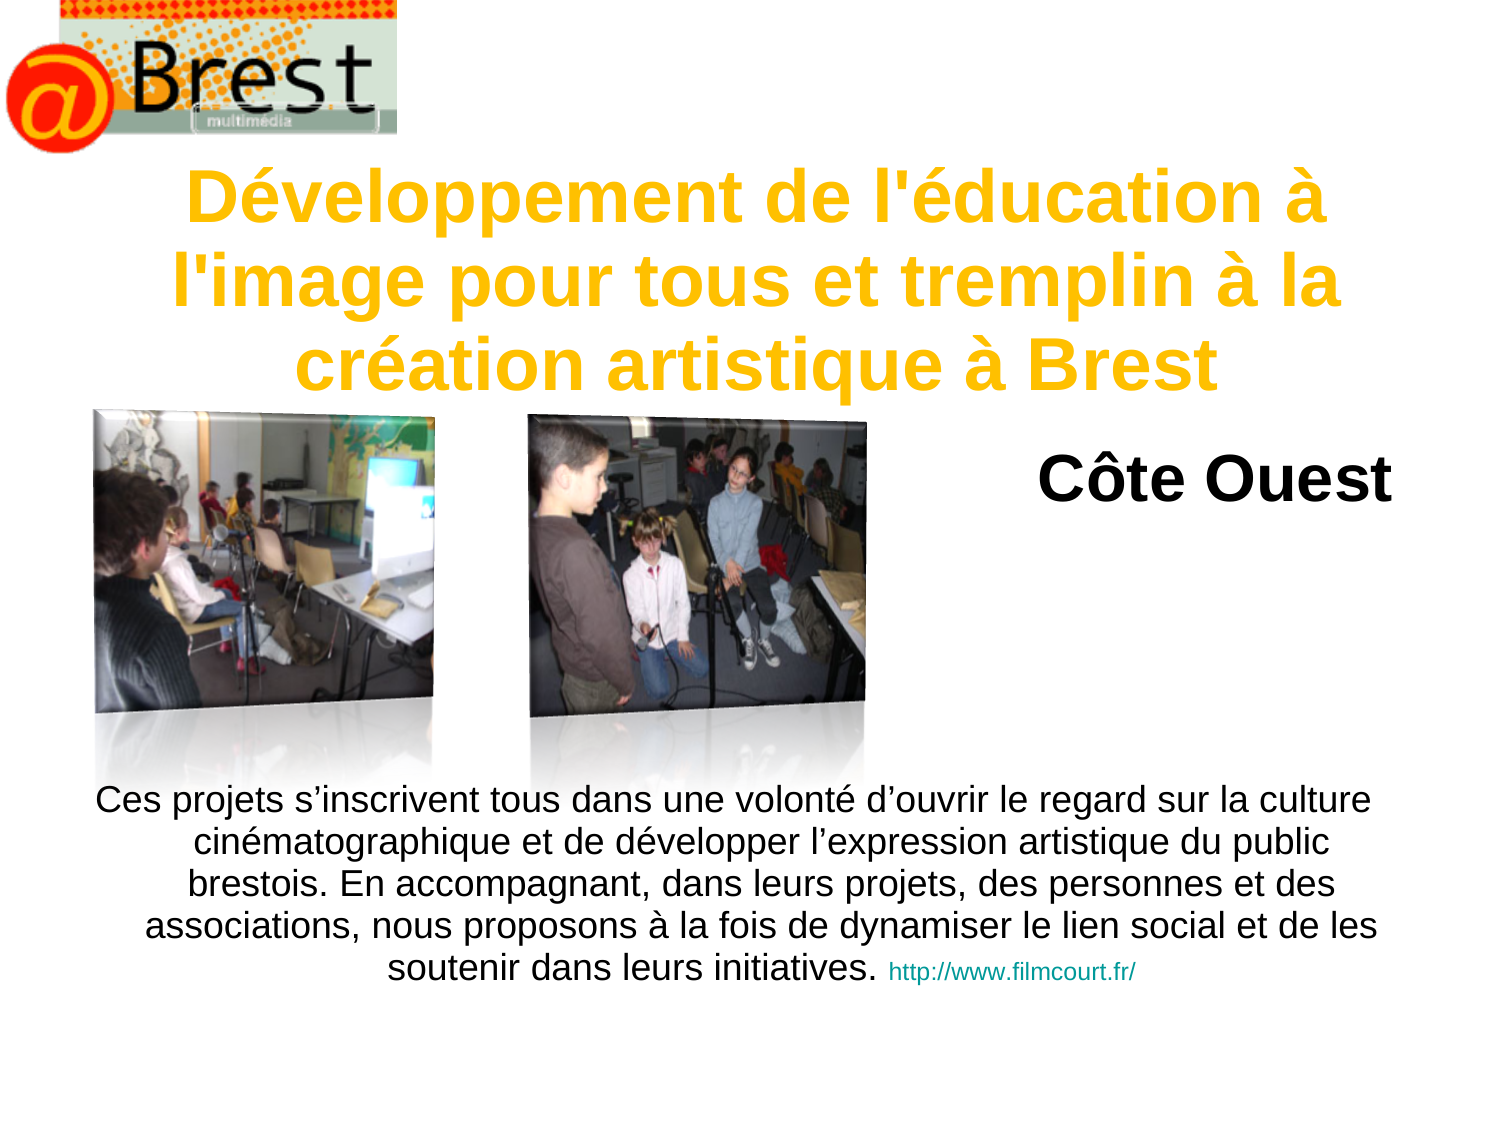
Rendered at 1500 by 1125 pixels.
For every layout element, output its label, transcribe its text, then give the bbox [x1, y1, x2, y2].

list Côte Ouest Ces projets s’inscrivent tous dans une volonté d’ouvrir le regard sur la culture cinématographique et de développer l’expression artistique du public brestois. En accompagnant, dans leurs projets, des personnes et des associations, nous proposons à la fois de dynamiser le lien social et de les soutenir dans leurs initiatives. http://www.filmcourt.fr/ [58, 433, 1409, 1032]
picture [525, 411, 873, 1019]
picture [90, 406, 441, 1016]
title Développement de l'éducation à l'image pour tous et tremplin à la création artistique à Brest [82, 138, 1433, 424]
picture [0, 0, 397, 157]
